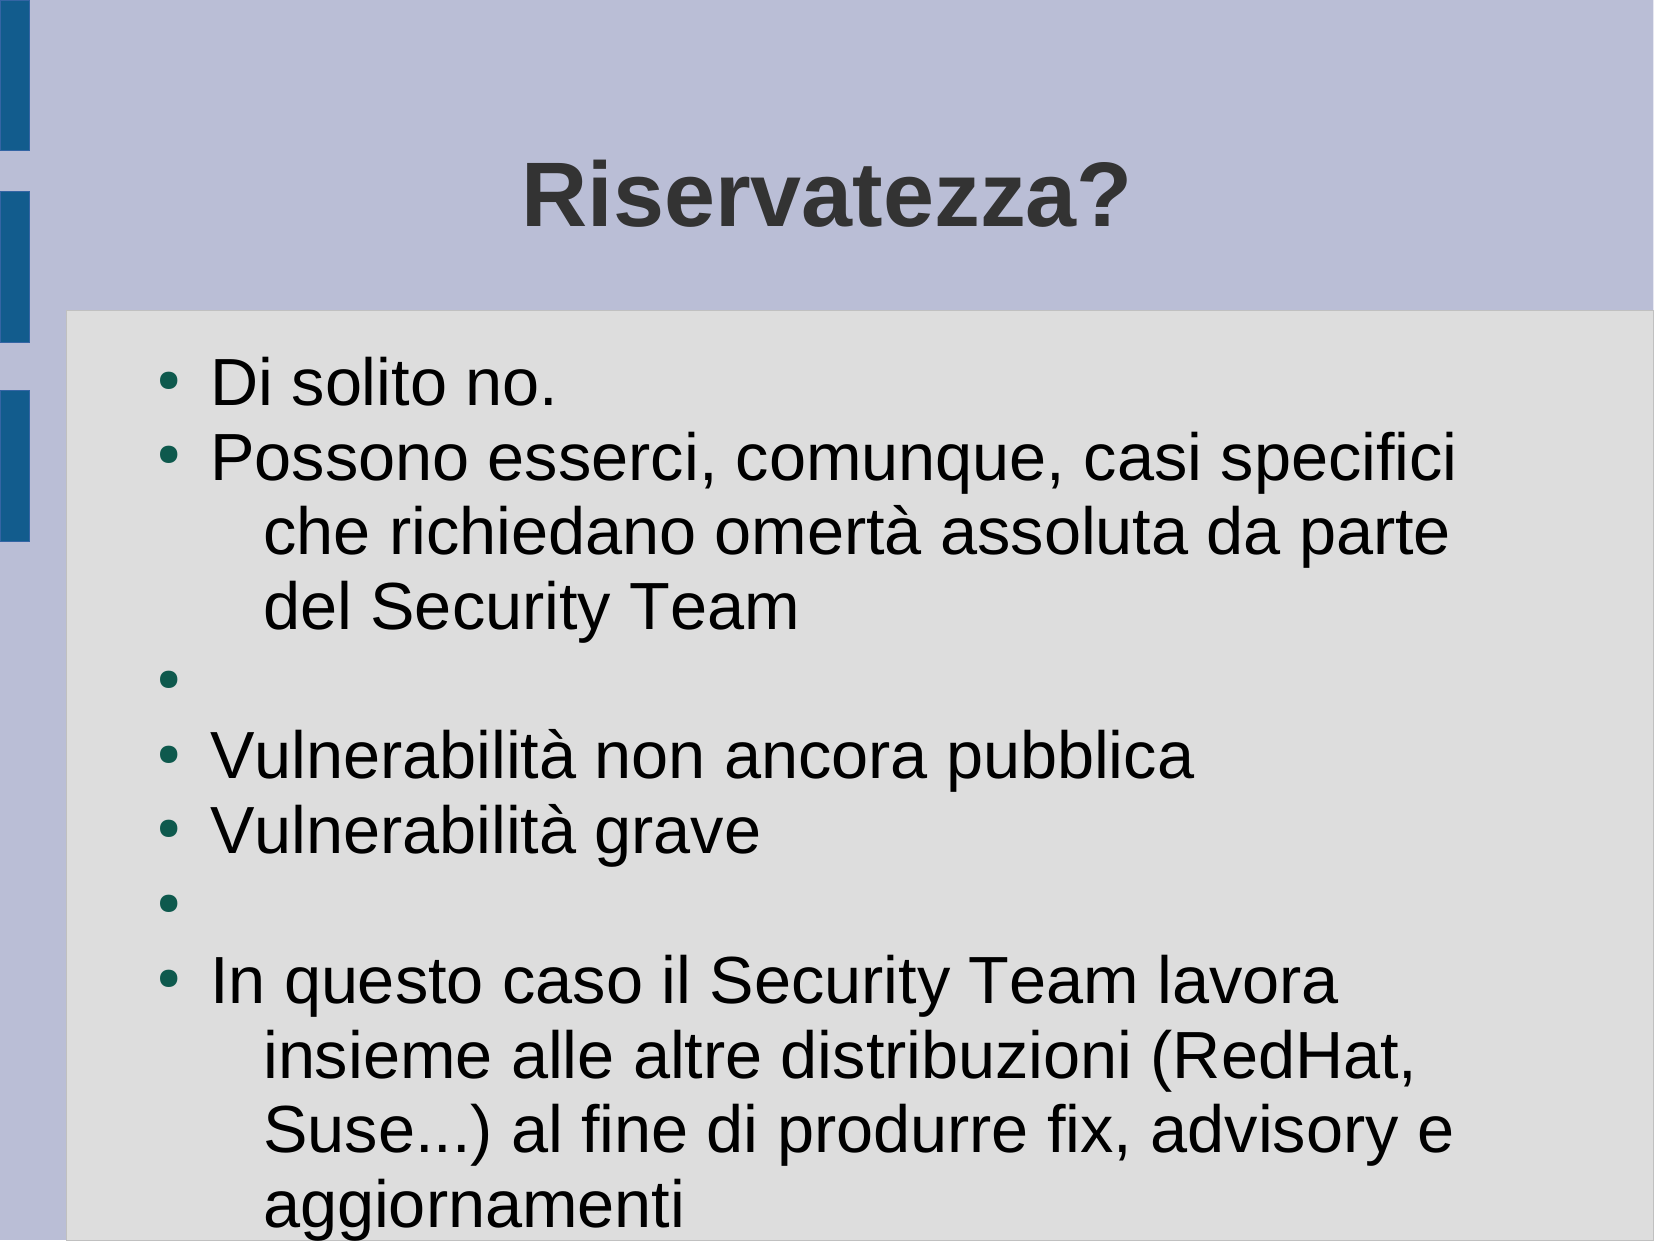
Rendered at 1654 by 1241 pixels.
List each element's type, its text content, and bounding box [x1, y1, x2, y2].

title Riservatezza? [121, 91, 1534, 299]
list Di solito no. Possono esserci, comunque, casi specifici che richiedano omertà assoluta da parte del Security Team Vulnerabilità non ancora pubblica Vulnerabilità grave In questo caso il Security Team lavora insieme alle altre distribuzioni (RedHat, Suse...) al fine di produrre fix, advisory e aggiornamenti [121, 344, 1534, 1178]
